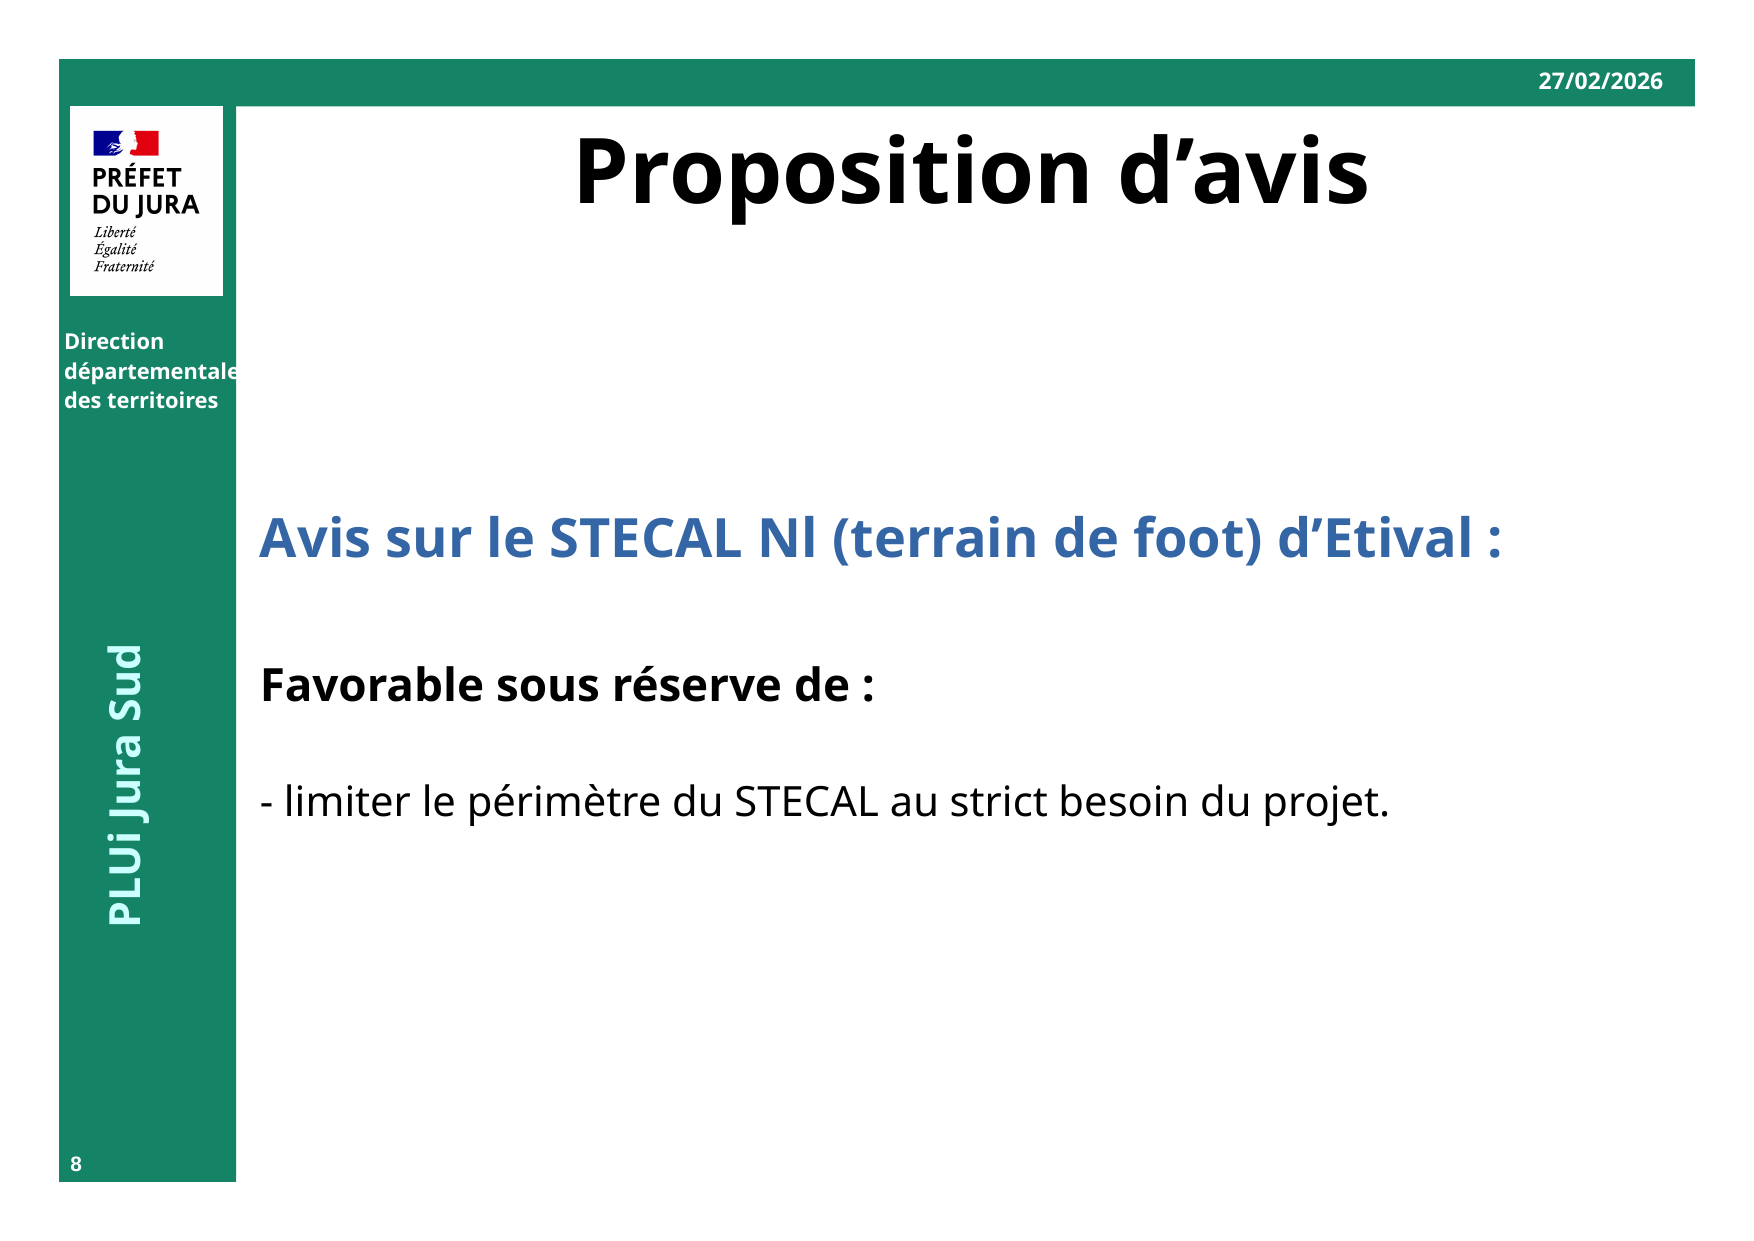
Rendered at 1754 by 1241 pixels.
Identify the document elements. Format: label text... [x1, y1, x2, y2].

title Avis sur le STECAL Nl (terrain de foot) d’Etival : Favorable sous réserve de : - limiter le périmètre du STECAL au strict besoin du projet. [259, 366, 1689, 1087]
picture [70, 106, 223, 296]
title Proposition d’avis [271, 94, 1672, 242]
